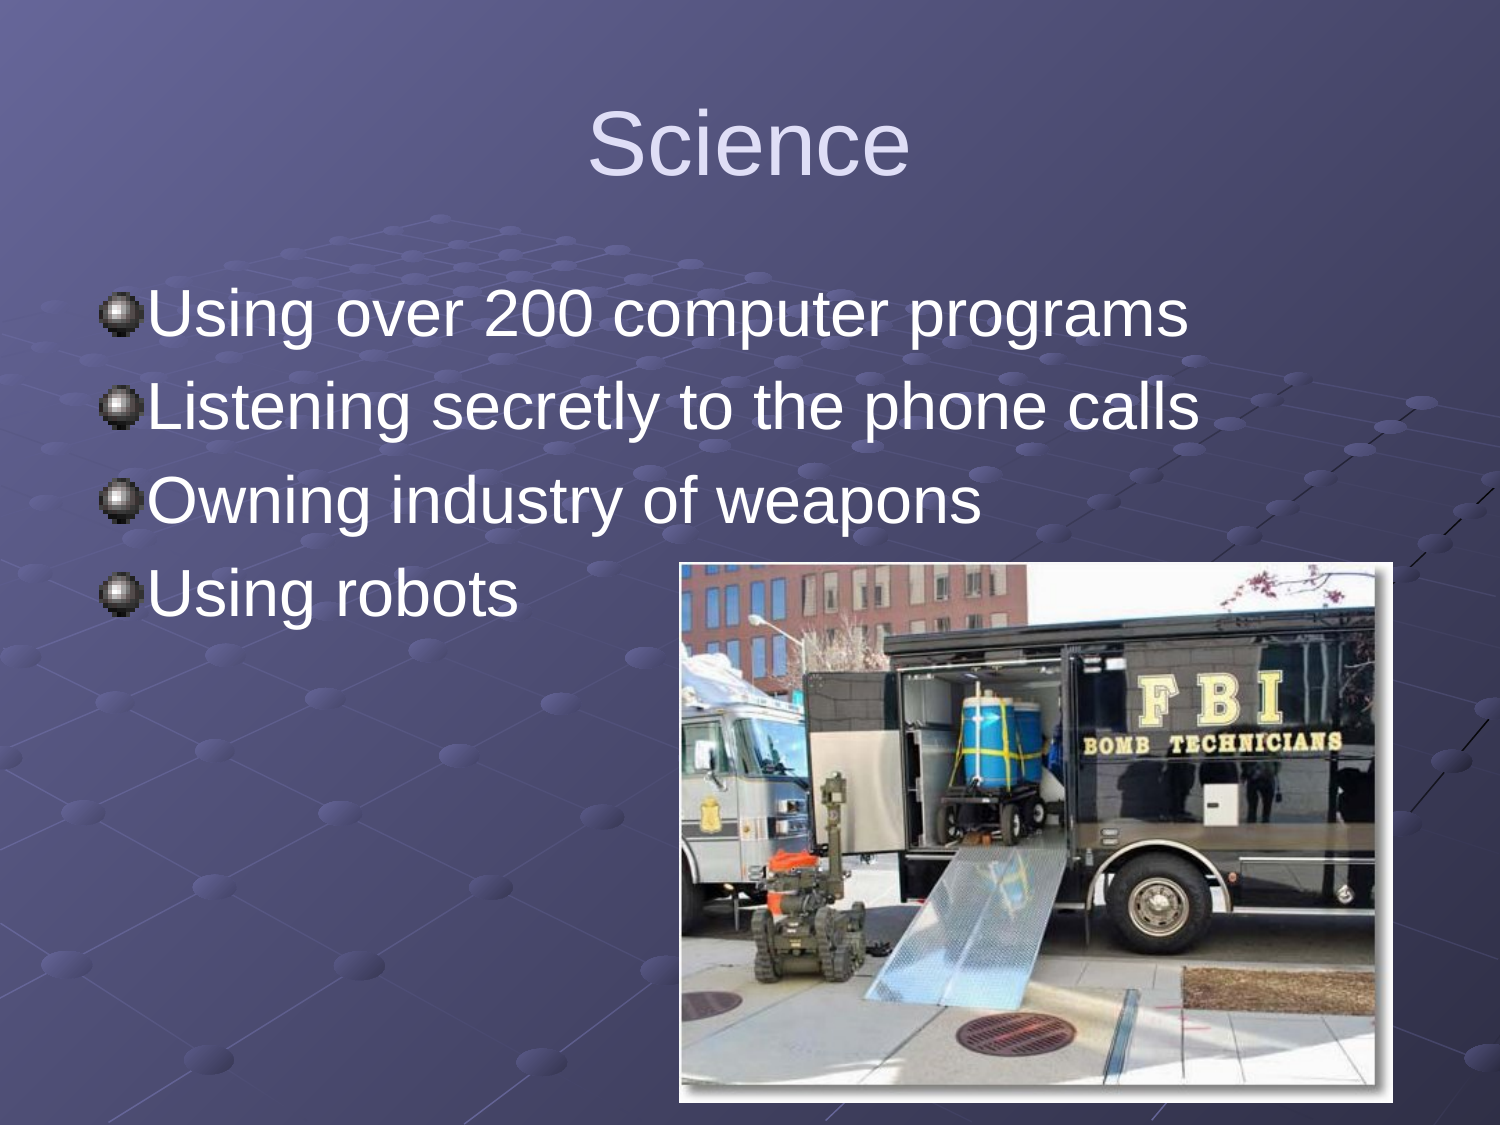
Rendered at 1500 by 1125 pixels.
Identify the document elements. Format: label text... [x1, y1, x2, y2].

title Science [75, 45, 1425, 233]
picture [679, 562, 1393, 1103]
list Using over 200 computer programs Listening secretly to the phone calls Owning industry of weapons Using robots [75, 262, 1425, 1007]
